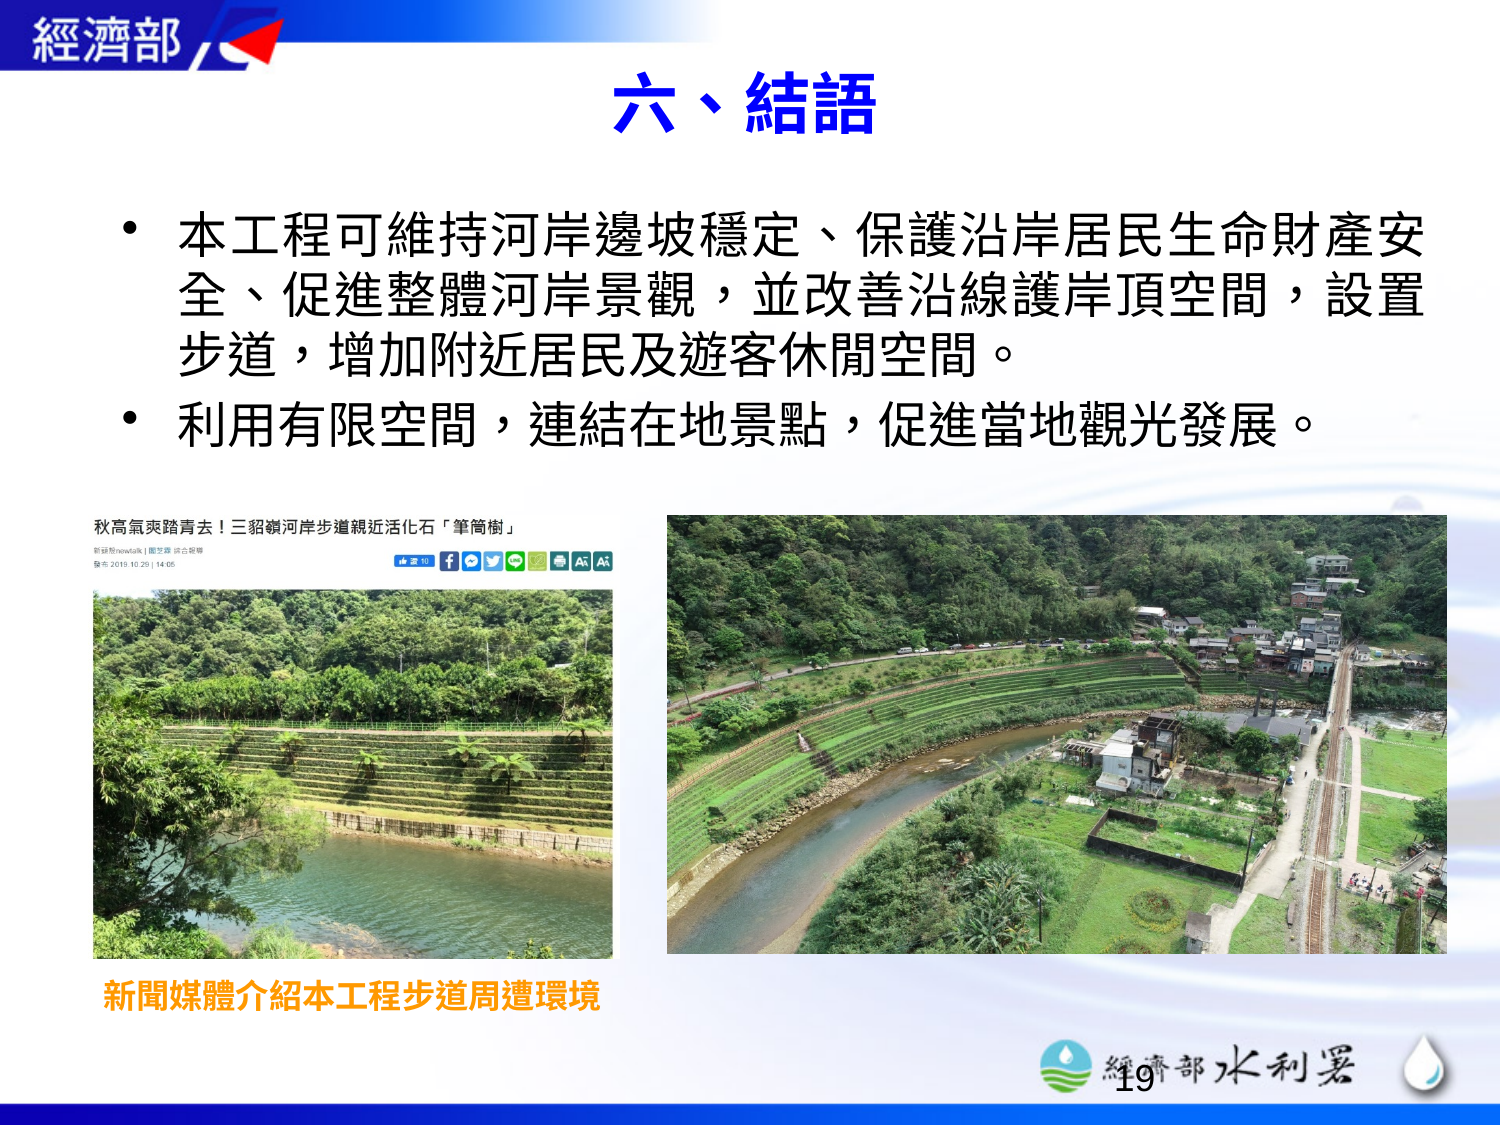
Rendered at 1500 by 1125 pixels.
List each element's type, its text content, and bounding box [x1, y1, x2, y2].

picture [0, 0, 1500, 1125]
text_box 新聞媒體介紹本工程步道周遭環境 [88, 967, 617, 1023]
list 本工程可維持河岸邊坡穩定、保護沿岸居民生命財產安全、促進整體河岸景觀，並改善沿線護岸頂空間，設置步道，增加附近居民及遊客休閒空間。 利用有限空間，連結在地景點，促進當地觀光發展。 [106, 196, 1442, 492]
text_box 六、結語 [596, 55, 904, 148]
